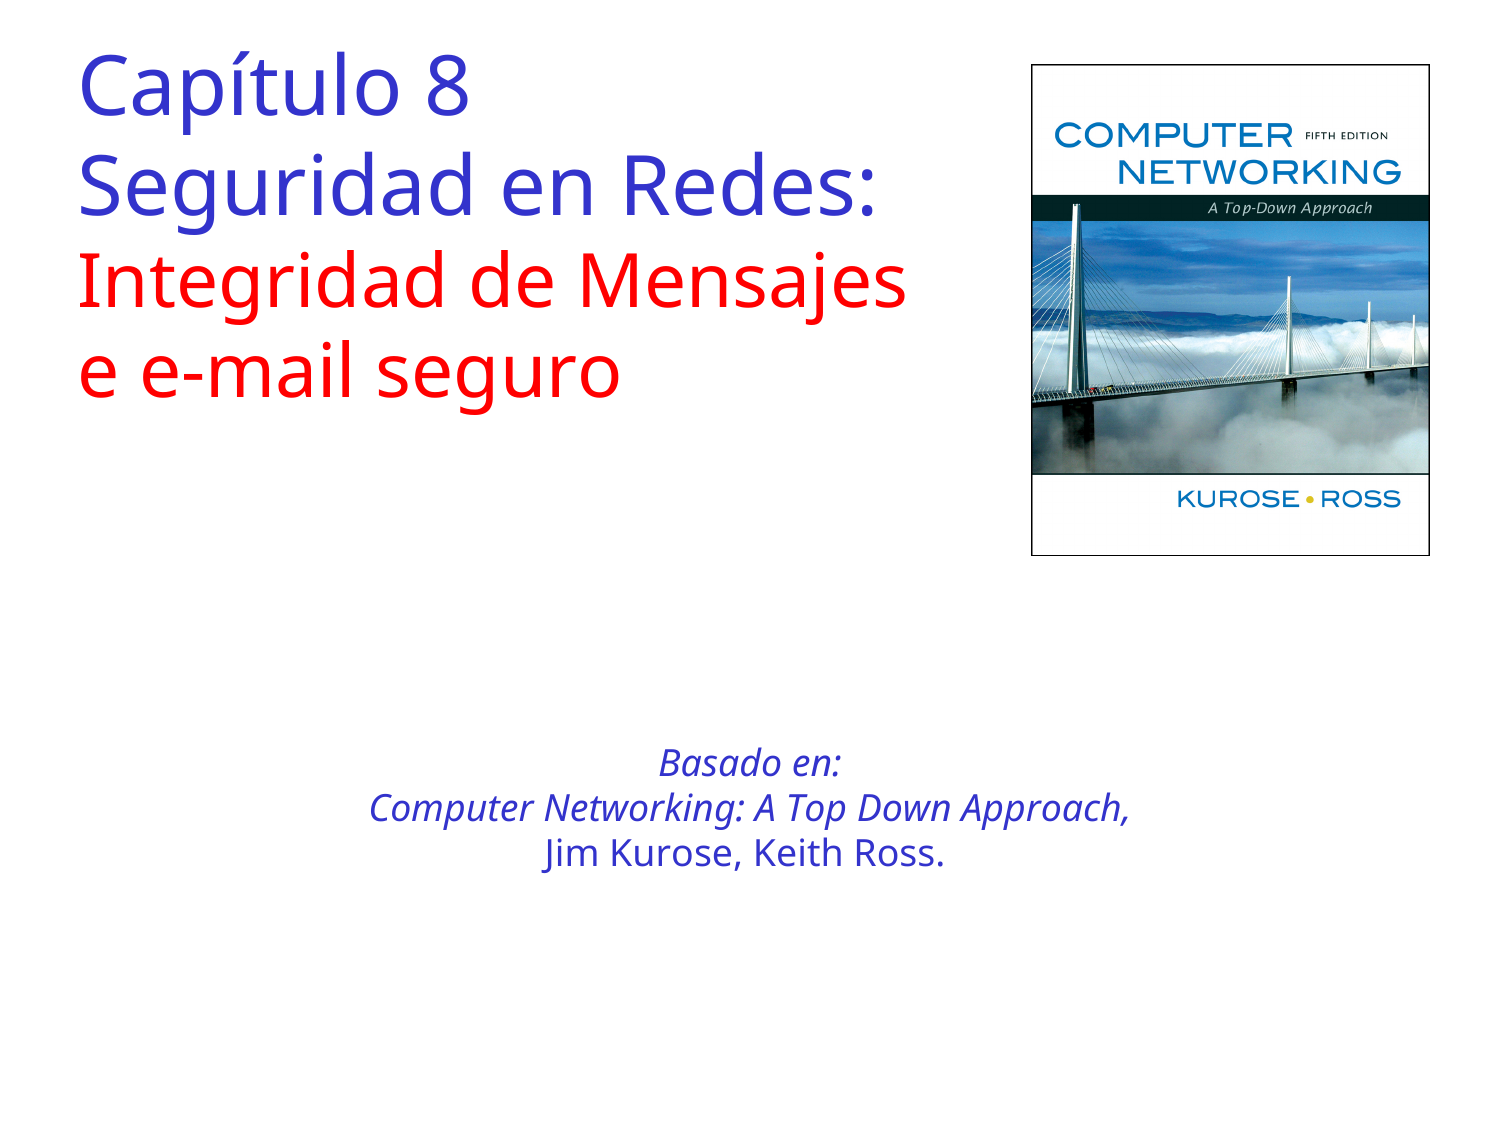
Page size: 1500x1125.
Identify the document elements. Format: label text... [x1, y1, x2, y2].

text_box Capítulo 8 Seguridad en Redes: Integridad de Mensajes e e-mail seguro [62, 80, 1009, 364]
picture [1031, 64, 1430, 556]
text_box Basado en: Computer Networking: A Top Down Approach, Jim Kurose, Keith Ross. [256, 571, 1244, 1042]
